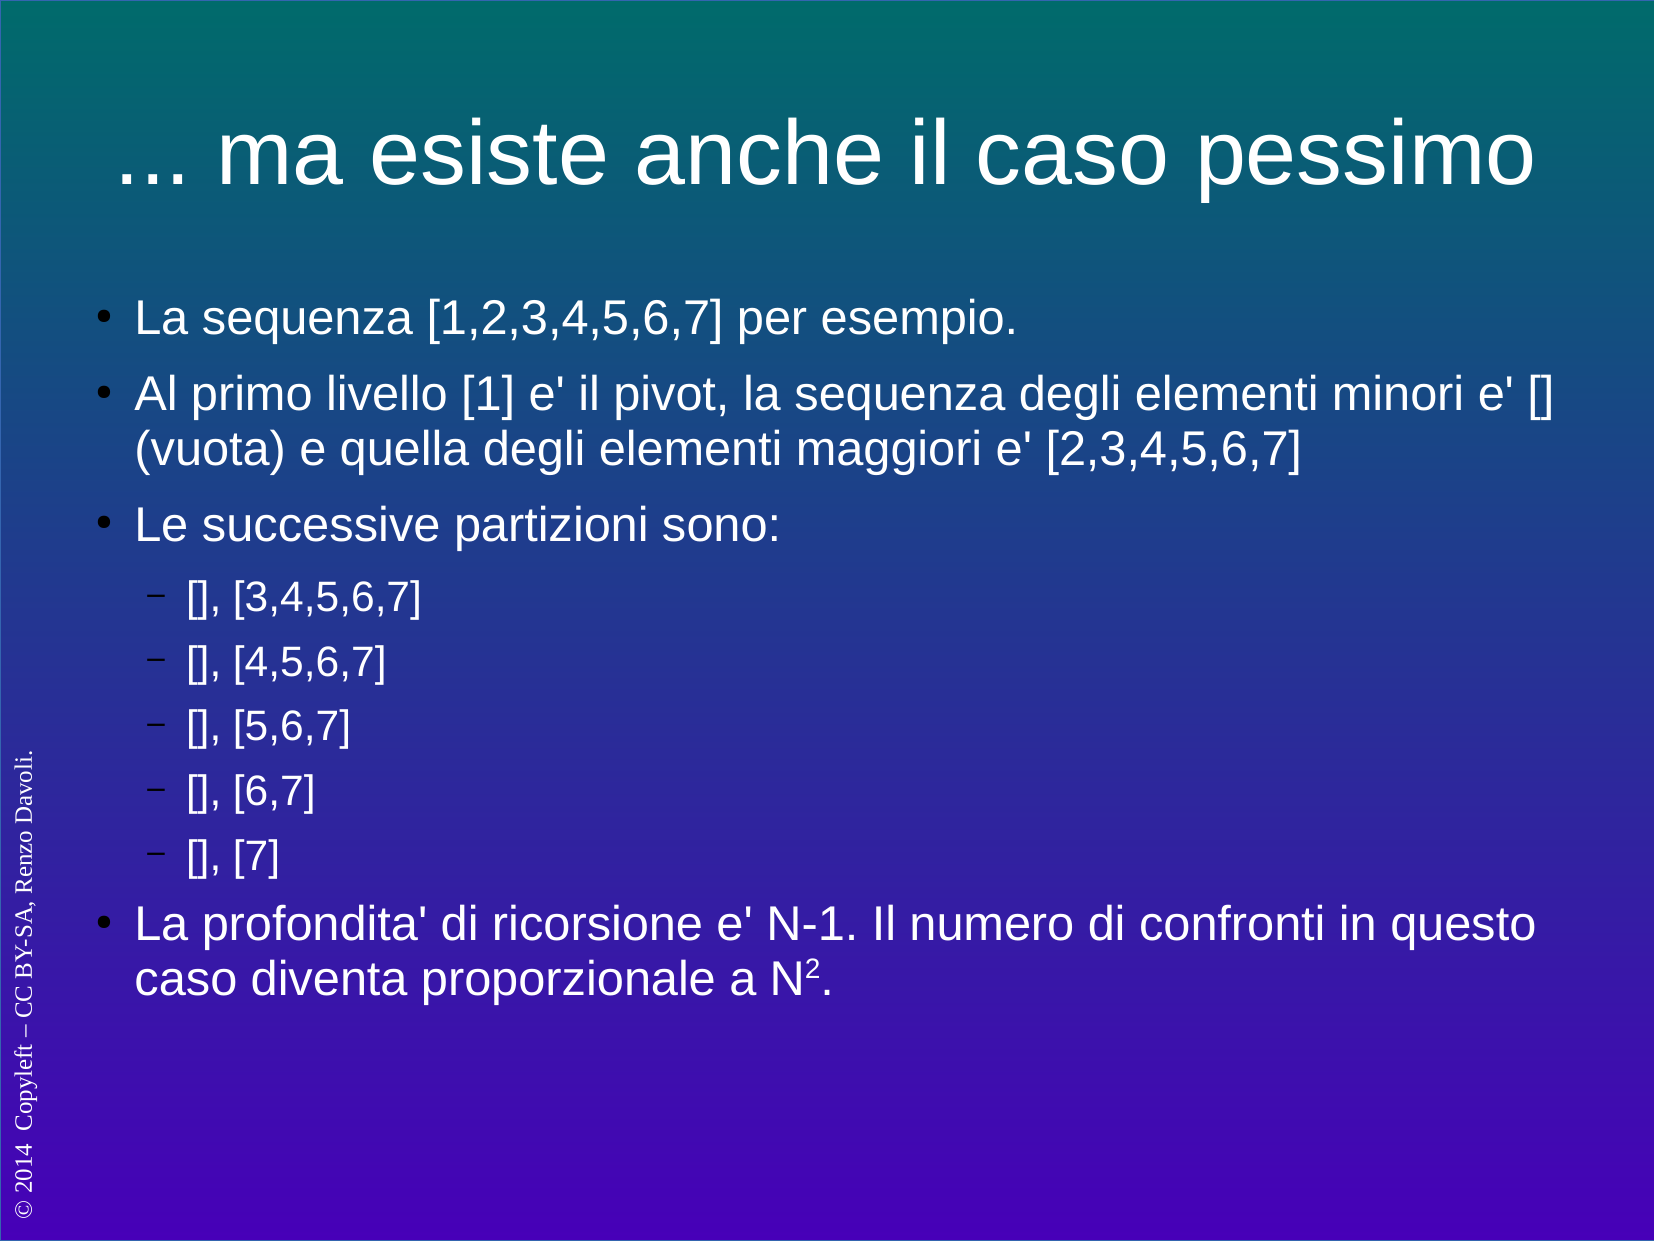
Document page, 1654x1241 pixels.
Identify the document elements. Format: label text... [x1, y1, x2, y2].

title ... ma esiste anche il caso pessimo [82, 49, 1571, 257]
list La sequenza [1,2,3,4,5,6,7] per esempio. Al primo livello [1] e' il pivot, la sequenza degli elementi minori e' [] (vuota) e quella degli elementi maggiori e' [2,3,4,5,6,7] Le successive partizioni sono: [], [3,4,5,6,7] [], [4,5,6,7] [], [5,6,7] [], [6,7] [], [7] La profondita' di ricorsione e' N-1. Il numero di confronti in questo caso diventa proporzionale a N2. [82, 290, 1571, 1010]
